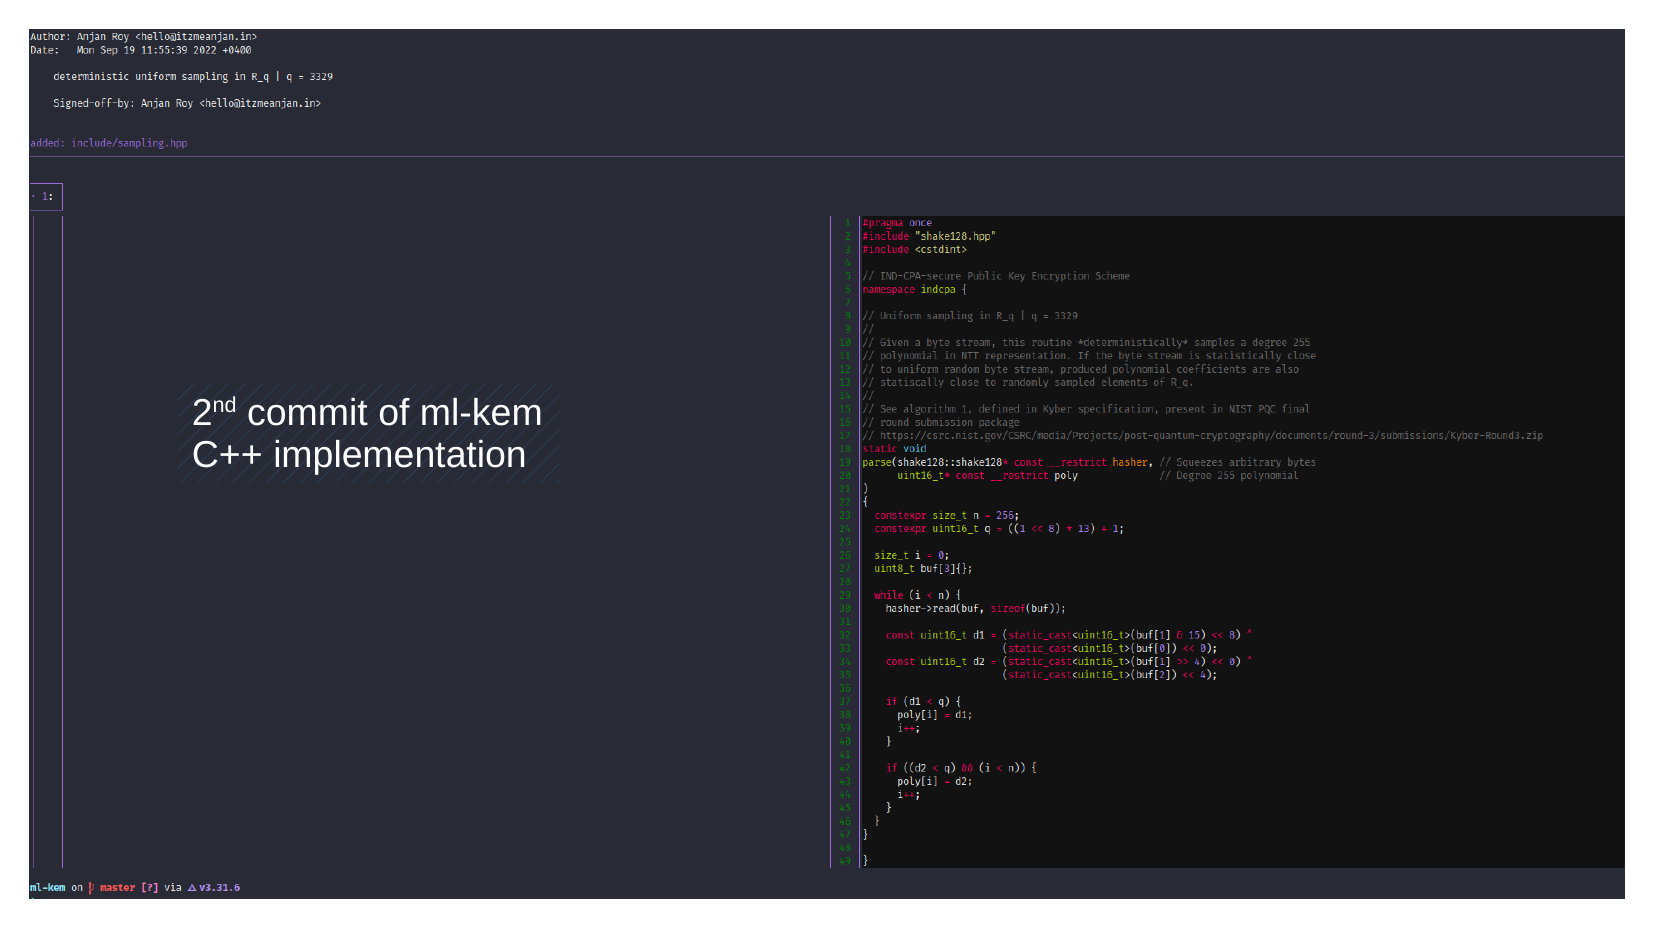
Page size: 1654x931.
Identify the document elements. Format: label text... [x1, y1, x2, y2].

text_box 2nd commit of ml-kem C++ implementation [177, 383, 562, 483]
picture [29, 29, 1625, 900]
